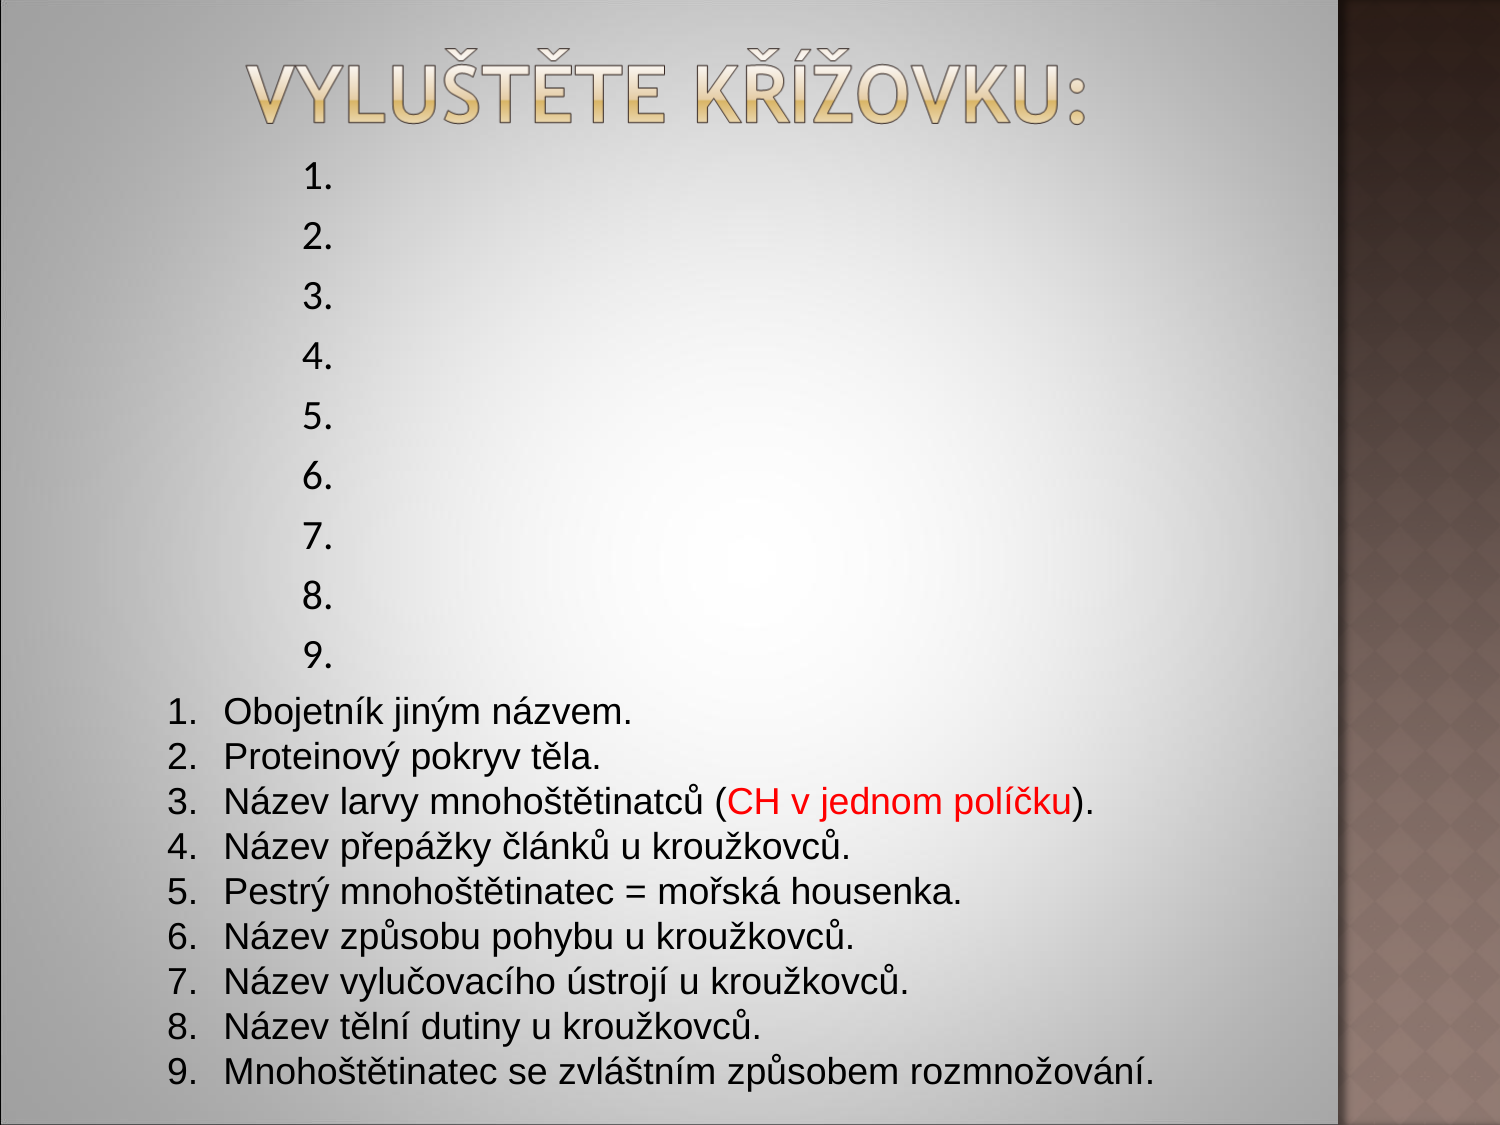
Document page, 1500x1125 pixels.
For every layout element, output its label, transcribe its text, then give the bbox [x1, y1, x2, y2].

table_header [492, 141, 542, 200]
table_cell [642, 500, 691, 560]
table_cell [542, 320, 592, 380]
table_cell [841, 260, 891, 320]
table_header [1040, 141, 1090, 200]
table_cell [841, 440, 891, 500]
table_cell [442, 200, 492, 260]
table_cell [791, 200, 841, 260]
table_cell [1040, 560, 1090, 620]
table_cell [891, 380, 940, 440]
table_cell [841, 620, 891, 680]
table_cell [592, 440, 642, 500]
table_cell [691, 560, 741, 620]
table_header [393, 141, 442, 200]
table_header [343, 141, 393, 200]
table_cell [1040, 320, 1090, 380]
table_cell [542, 440, 592, 500]
table_cell [343, 260, 393, 320]
table_cell [691, 620, 741, 680]
table_cell [592, 380, 642, 440]
table_cell [642, 200, 691, 260]
table_header [691, 141, 741, 200]
table_cell [442, 500, 492, 560]
table_cell [393, 260, 442, 320]
table_cell [442, 560, 492, 620]
table_cell [393, 440, 442, 500]
table_cell 3. [293, 260, 343, 320]
table_cell [642, 560, 691, 620]
table_cell [990, 320, 1040, 380]
table_cell [492, 200, 542, 260]
table_cell [891, 500, 940, 560]
table_cell [492, 380, 542, 440]
table_cell [642, 320, 691, 380]
table_cell [542, 620, 592, 680]
table_cell [442, 440, 492, 500]
table_cell [791, 440, 841, 500]
table_cell [642, 380, 691, 440]
table_cell [592, 320, 642, 380]
table_cell [1040, 200, 1090, 260]
table_cell [1040, 500, 1090, 560]
table_cell [841, 560, 891, 620]
table_cell [741, 440, 791, 500]
table_cell [592, 200, 642, 260]
table_cell [791, 620, 841, 680]
table_cell [940, 320, 990, 380]
table_cell 9. [293, 620, 343, 680]
table_cell [343, 560, 393, 620]
table_cell [343, 320, 393, 380]
table_cell [940, 380, 990, 440]
table_cell [891, 320, 940, 380]
table_cell [891, 560, 940, 620]
table_cell [442, 380, 492, 440]
table_cell [891, 620, 940, 680]
table_cell [492, 560, 542, 620]
table_cell [990, 380, 1040, 440]
table_cell [741, 560, 791, 620]
table_cell [343, 620, 393, 680]
table_header [791, 141, 841, 200]
table_cell 6. [293, 440, 343, 500]
table_cell [791, 320, 841, 380]
table_cell [442, 320, 492, 380]
table_cell [691, 380, 741, 440]
text_box Obojetník jiným názvem. Proteinový pokryv těla. Název larvy mnohoštětinatců (CH v jednom políčku). Název přepážky článků u kroužkovců. Pestrý mnohoštětinatec = mořská housenka. Název způsobu pohybu u kroužkovců. Název vylučovacího ústrojí u kroužkovců. Název tělní dutiny u kroužkovců. Mnohoštětinatec se zvláštním způsobem rozmnožování. [152, 679, 1243, 1125]
table_cell [741, 380, 791, 440]
table_cell [343, 440, 393, 500]
table_cell [940, 620, 990, 680]
table_cell [492, 440, 542, 500]
table_cell [940, 260, 990, 320]
table_cell [940, 500, 990, 560]
table_cell [393, 620, 442, 680]
table_cell [1040, 620, 1090, 680]
table_cell [791, 500, 841, 560]
table_cell [393, 320, 442, 380]
table_cell [940, 200, 990, 260]
table_cell 5. [293, 380, 343, 440]
table_cell [990, 200, 1040, 260]
table_cell [841, 200, 891, 260]
table_cell [343, 380, 393, 440]
table_cell [492, 620, 542, 680]
table_header [592, 141, 642, 200]
table_header [741, 141, 791, 200]
table_cell [841, 320, 891, 380]
table_cell [592, 500, 642, 560]
table_cell [642, 260, 691, 320]
table_cell [542, 260, 592, 320]
table_cell [791, 560, 841, 620]
table_header [940, 141, 990, 200]
table_cell [442, 260, 492, 320]
table_header [542, 141, 592, 200]
table_cell [990, 440, 1040, 500]
table_cell [741, 620, 791, 680]
table_cell [642, 620, 691, 680]
table_cell 4. [293, 320, 343, 380]
table_cell [940, 440, 990, 500]
table_cell [1040, 440, 1090, 500]
table_cell [990, 260, 1040, 320]
table_header 1. [293, 141, 343, 200]
table_cell [343, 200, 393, 260]
table_cell [393, 200, 442, 260]
table_cell [691, 500, 741, 560]
table_header [442, 141, 492, 200]
table_cell [990, 500, 1040, 560]
table_cell [393, 560, 442, 620]
text_box [73, 21, 1265, 142]
table_cell [741, 260, 791, 320]
table_header [891, 141, 940, 200]
table_cell [393, 380, 442, 440]
table_cell [542, 200, 592, 260]
table_cell [592, 560, 642, 620]
table_cell [940, 560, 990, 620]
table_cell [791, 260, 841, 320]
table_cell [741, 320, 791, 380]
table_cell [343, 500, 393, 560]
table_cell [691, 200, 741, 260]
table_cell [592, 260, 642, 320]
table_cell [492, 500, 542, 560]
table_cell [990, 560, 1040, 620]
table_cell [841, 500, 891, 560]
table_cell [990, 620, 1040, 680]
table_cell [442, 620, 492, 680]
table_cell [492, 260, 542, 320]
table_cell [542, 560, 592, 620]
table_cell [891, 260, 940, 320]
table_cell [741, 500, 791, 560]
table_cell [691, 440, 741, 500]
table_cell [841, 380, 891, 440]
table_cell [891, 440, 940, 500]
table_cell 2. [293, 200, 343, 260]
table_cell [741, 200, 791, 260]
table_cell [891, 200, 940, 260]
table_cell [542, 380, 592, 440]
table_cell [1040, 260, 1090, 320]
table_cell [791, 380, 841, 440]
table_header [990, 141, 1040, 200]
table_cell 8. [293, 560, 343, 620]
table_header [642, 141, 691, 200]
table_header [841, 141, 891, 200]
table_cell 7. [293, 500, 343, 560]
picture [0, 0, 1500, 1125]
table_cell [642, 440, 691, 500]
table_cell [1040, 380, 1090, 440]
table_cell [393, 500, 442, 560]
table_cell [691, 260, 741, 320]
table_cell [492, 320, 542, 380]
table_cell [542, 500, 592, 560]
table_cell [592, 620, 642, 680]
table_cell [691, 320, 741, 380]
